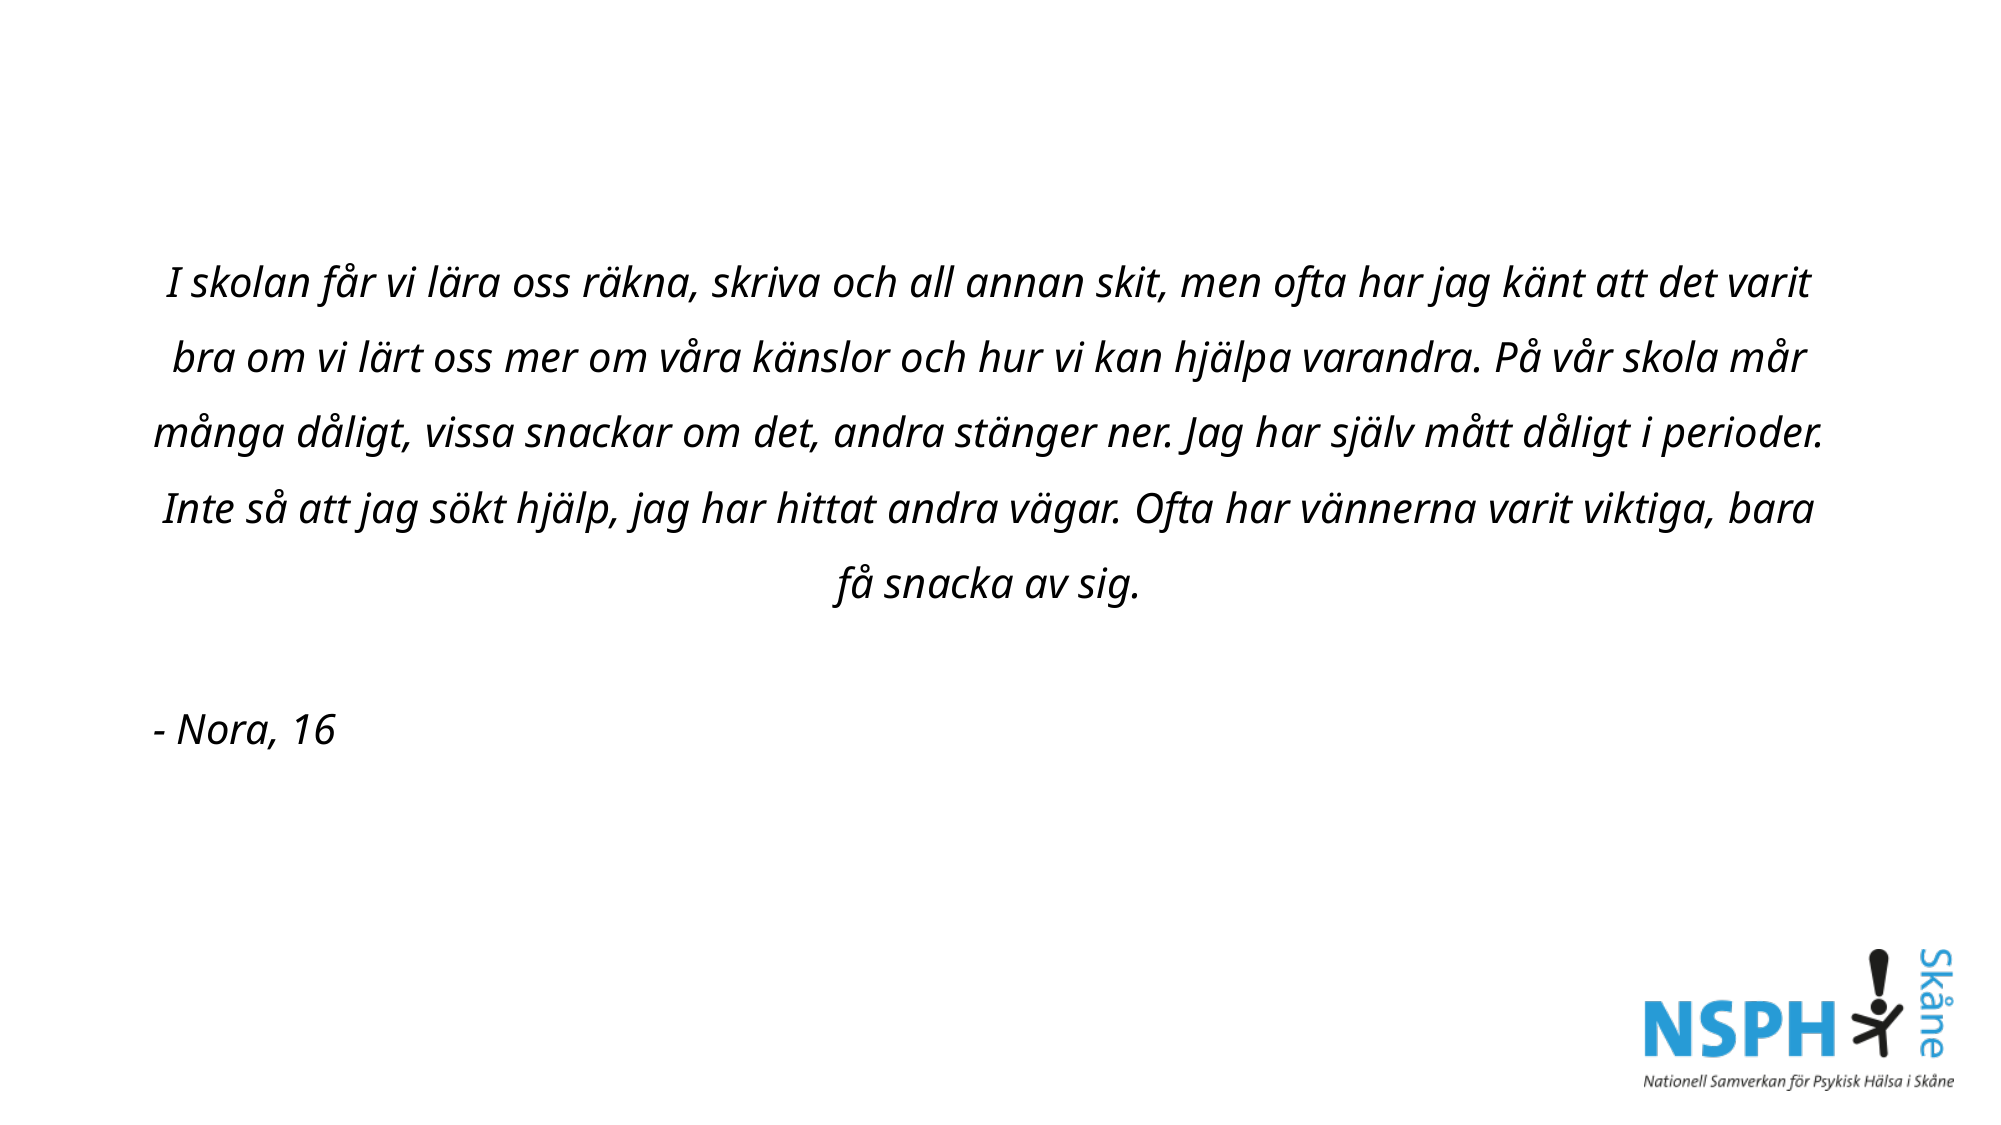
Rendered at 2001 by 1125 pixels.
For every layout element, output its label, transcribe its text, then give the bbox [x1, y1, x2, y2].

picture [1644, 949, 1954, 1091]
list I skolan får vi lära oss räkna, skriva och all annan skit, men ofta har jag känt att det varit bra om vi lärt oss mer om våra känslor och hur vi kan hjälpa varandra. På vår skola mår många dåligt, vissa snackar om det, andra stänger ner. Jag har själv mått dåligt i perioder. Inte så att jag sökt hjälp, jag har hittat andra vägar. Ofta har vännerna varit viktiga, bara få snacka av sig. - Nora, 16 [138, 223, 1862, 950]
